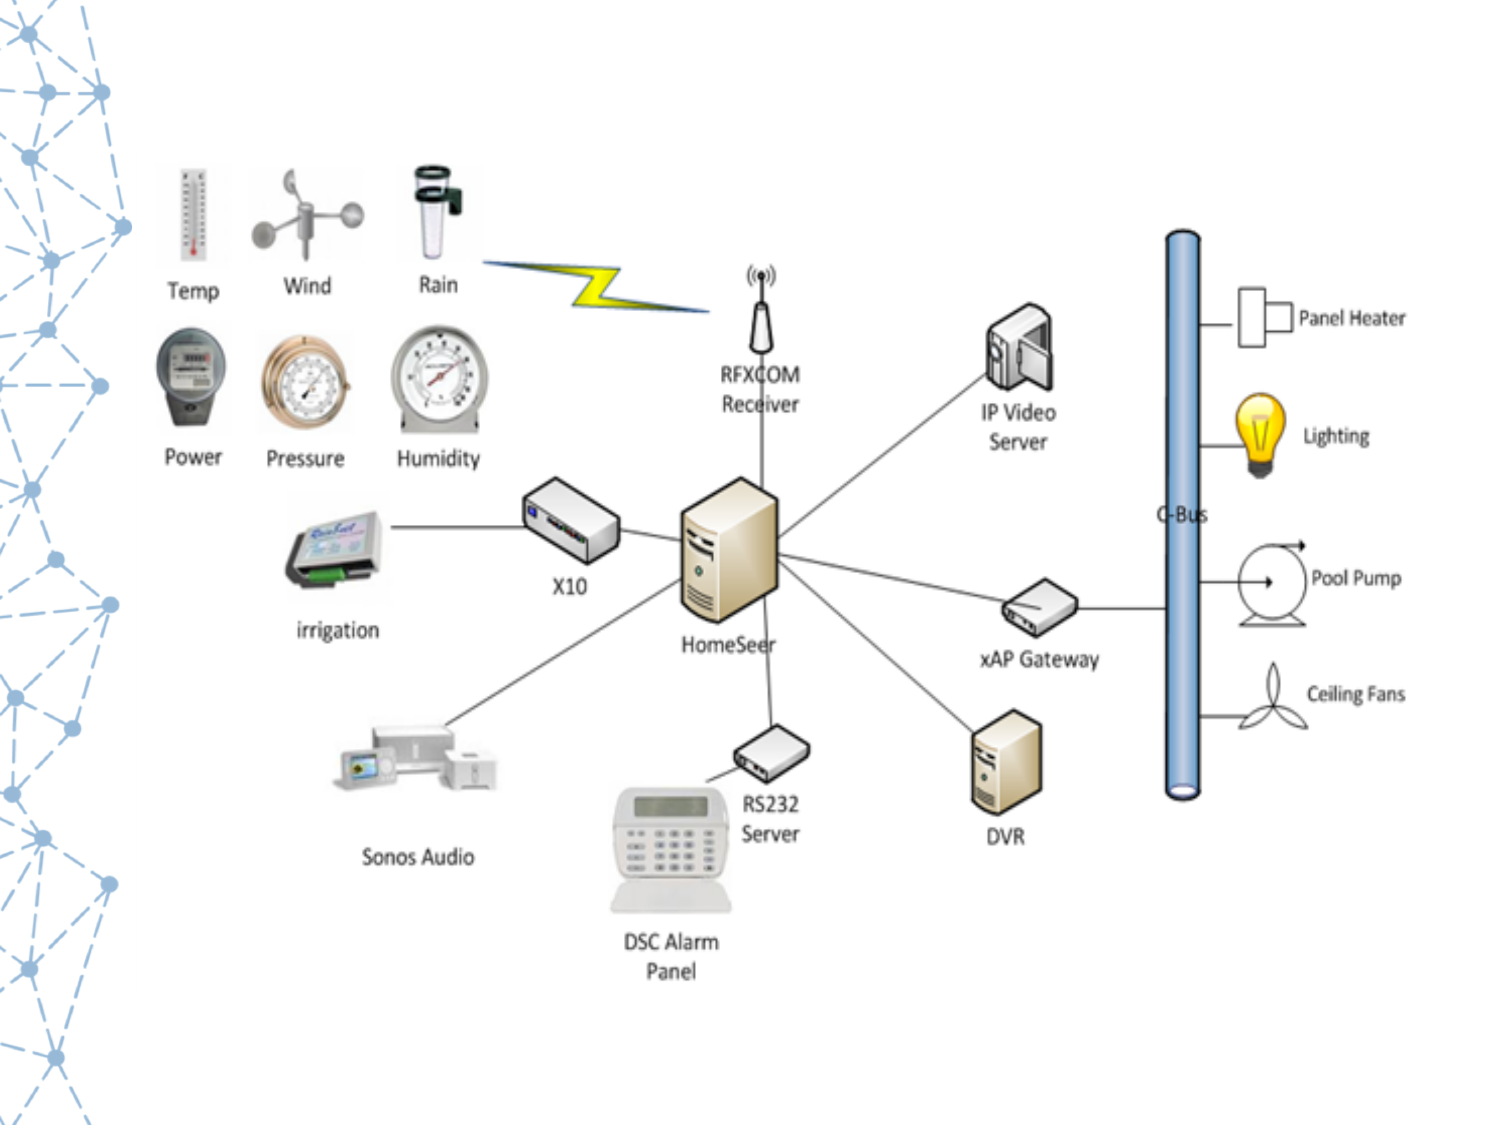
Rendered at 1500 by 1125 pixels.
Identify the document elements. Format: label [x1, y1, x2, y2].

picture [135, 149, 1426, 991]
picture [0, 0, 133, 1125]
